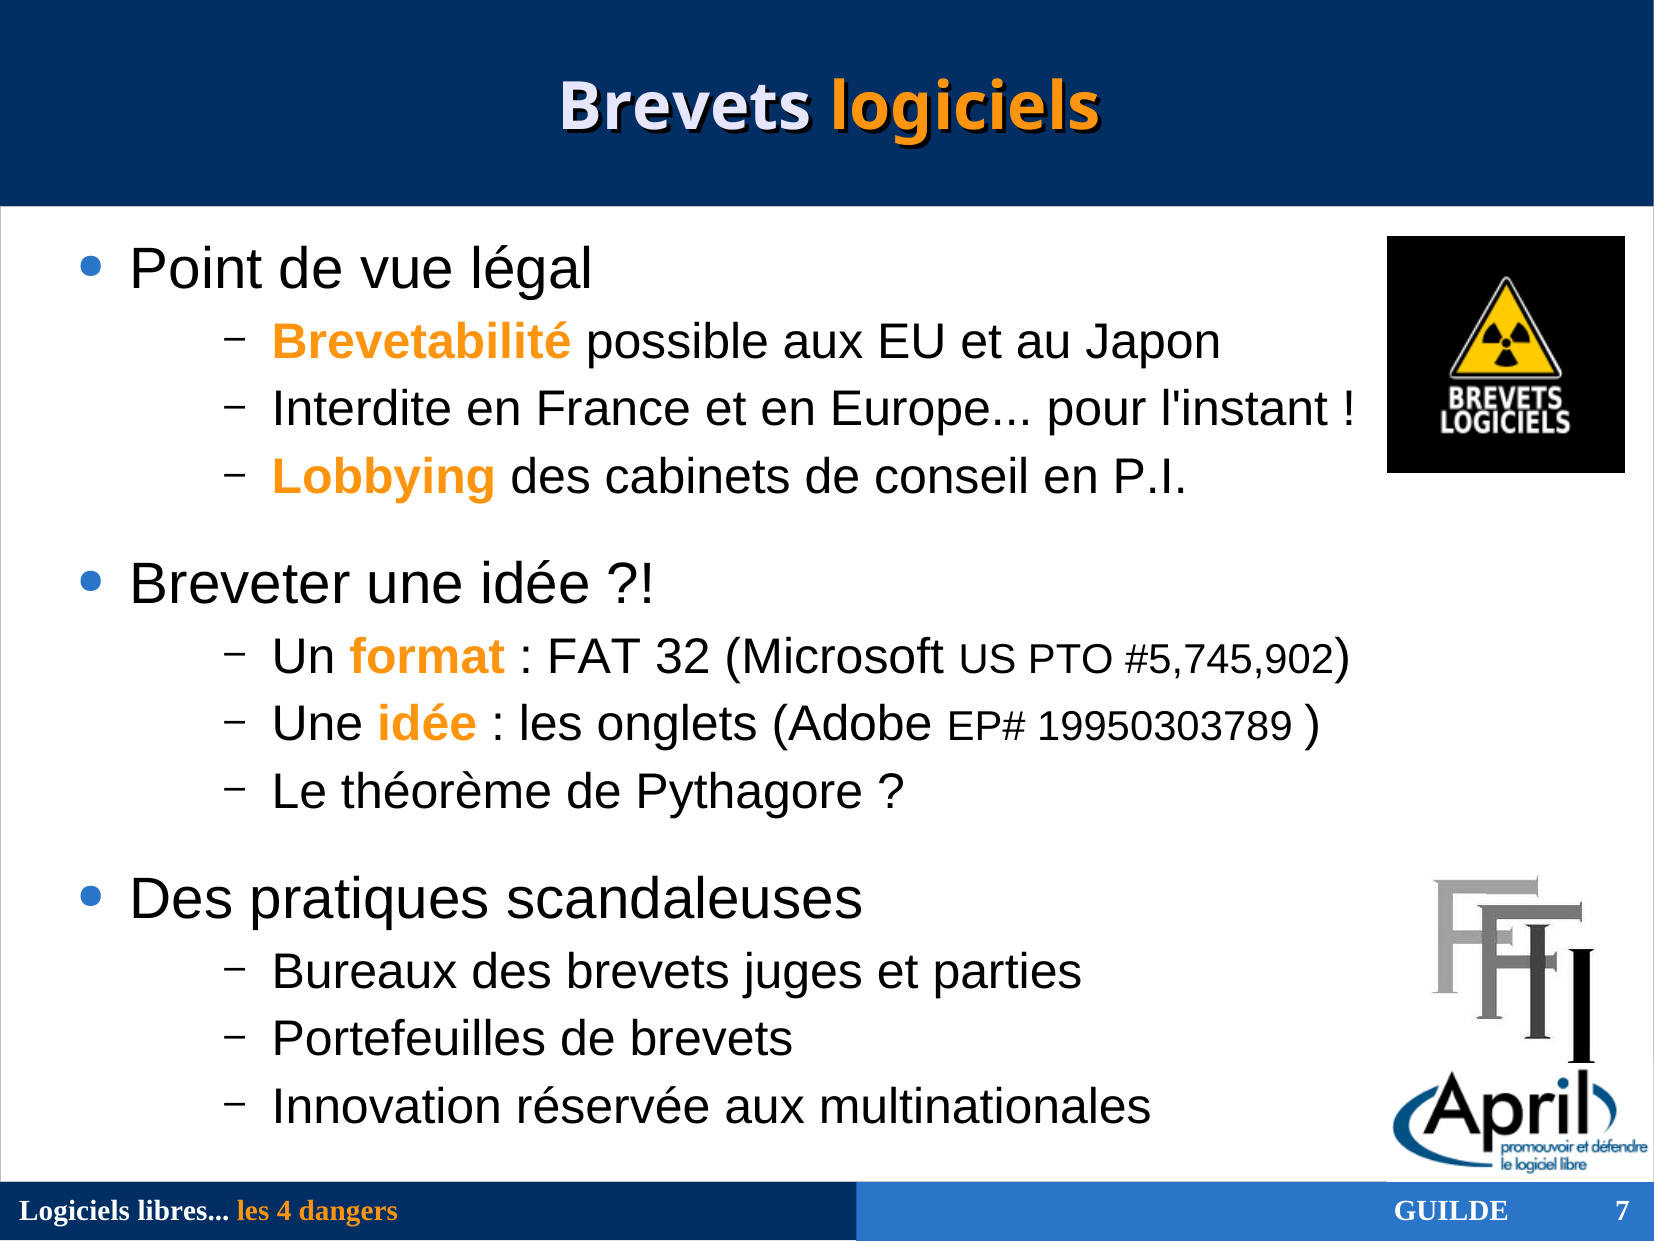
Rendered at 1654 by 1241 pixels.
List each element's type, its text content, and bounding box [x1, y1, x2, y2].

picture [1387, 875, 1654, 1182]
title Brevets logiciels [123, 0, 1536, 208]
picture [1387, 236, 1625, 473]
list Point de vue légal Brevetabilité possible aux EU et au Japon Interdite en France et en Europe... pour l'instant ! Lobbying des cabinets de conseil en P.I. Breveter une idée ?! Un format : FAT 32 (Microsoft US PTO #5,745,902) Une idée : les onglets (Adobe EP# 19950303789 ) Le théorème de Pythagore ? Des pratiques scandaleuses Bureaux des brevets juges et parties Portefeuilles de brevets Innovation réservée aux multinationales [59, 236, 1472, 1152]
